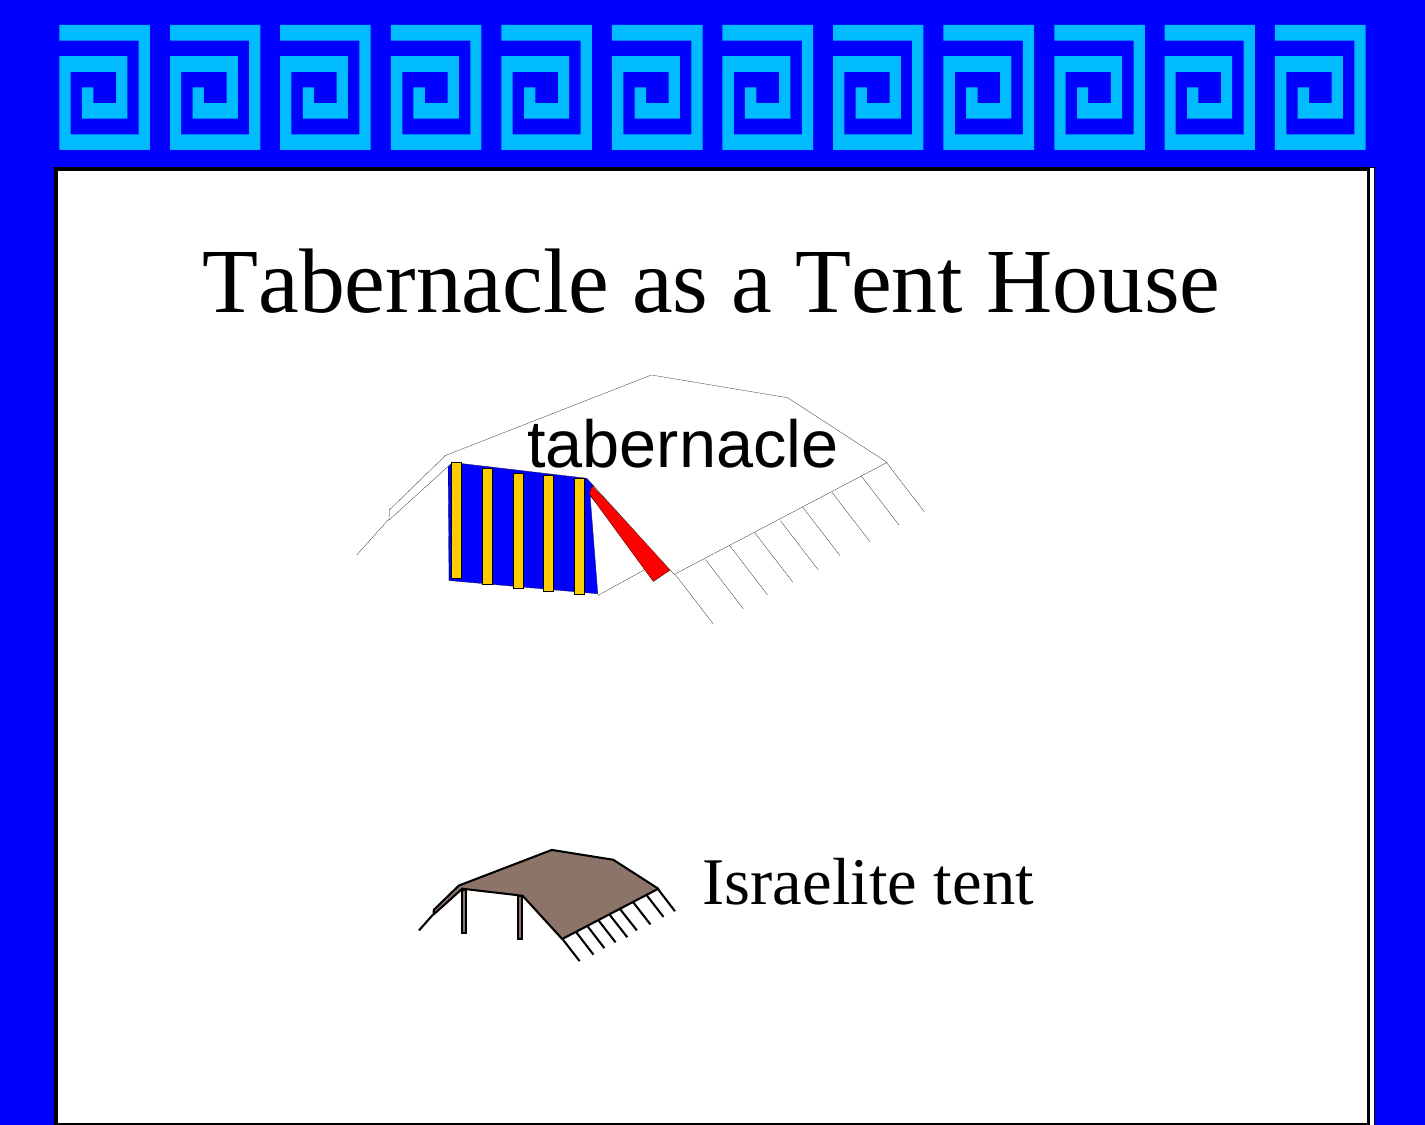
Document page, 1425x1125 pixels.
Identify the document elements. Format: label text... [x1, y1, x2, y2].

title Tabernacle as a Tent House [75, 187, 1351, 375]
text_box Israelite tent [687, 837, 1100, 927]
picture [356, 375, 925, 624]
text_box tabernacle [512, 399, 1025, 490]
text_box [433, 849, 659, 940]
